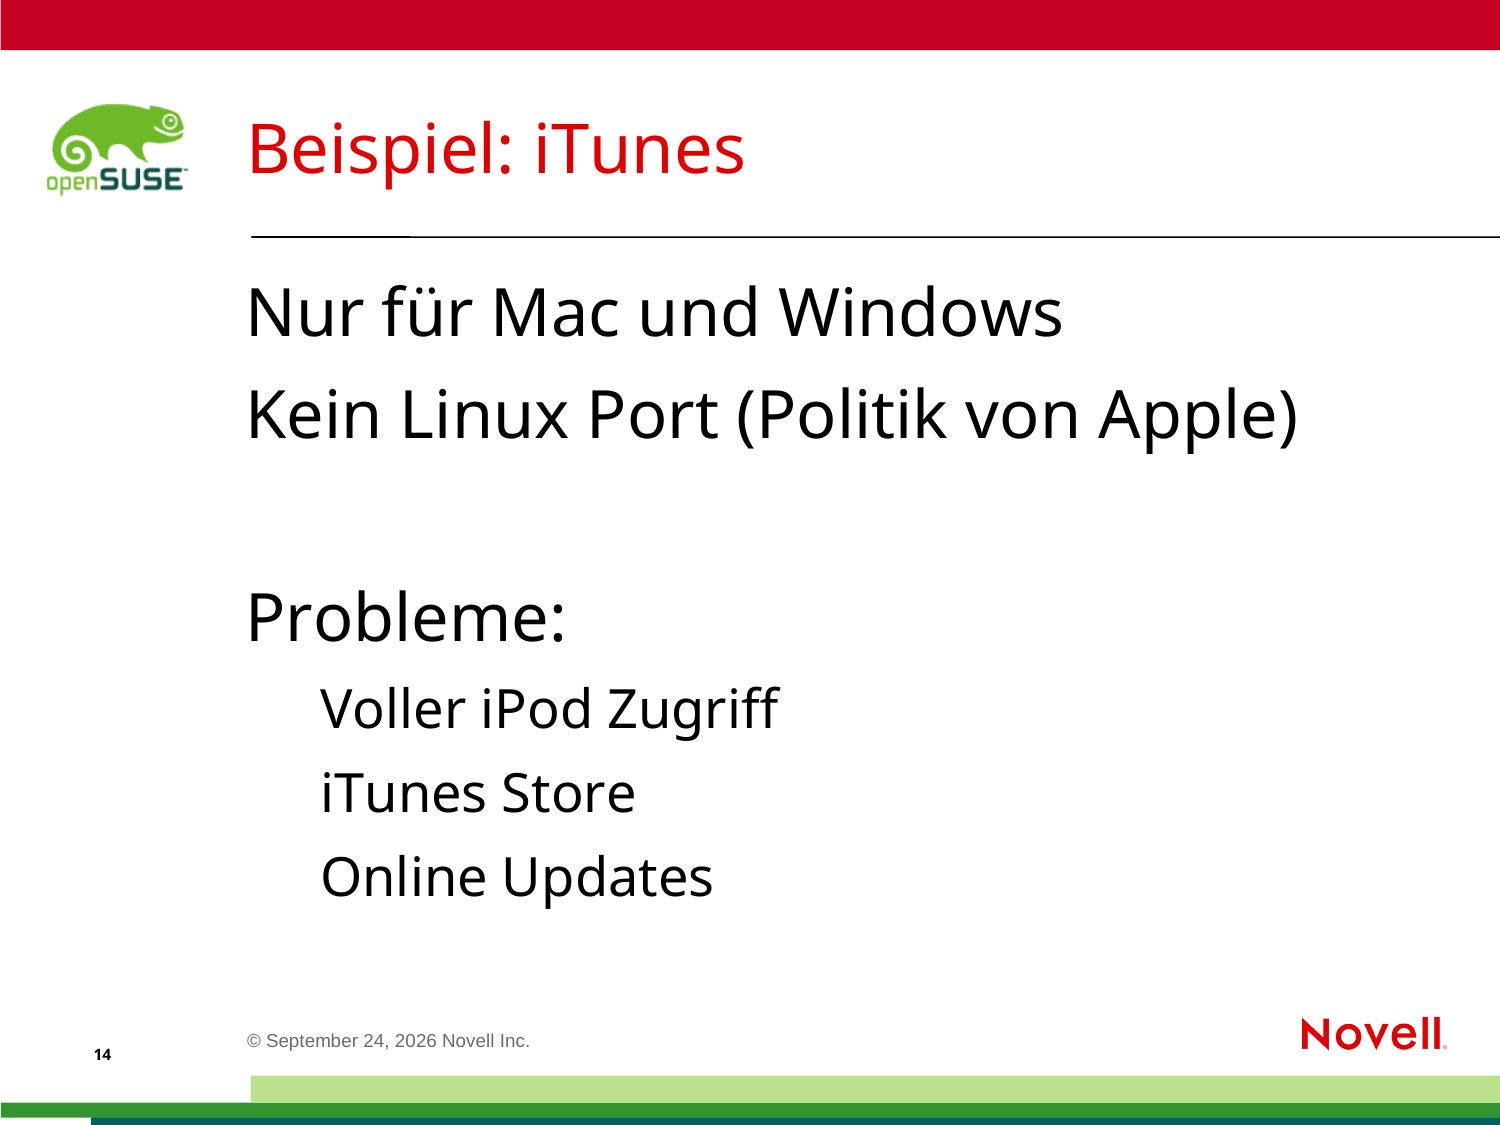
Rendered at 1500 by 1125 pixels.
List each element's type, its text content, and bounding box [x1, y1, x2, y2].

picture [1295, 1011, 1453, 1056]
list Nur für Mac und Windows Kein Linux Port (Politik von Apple) Probleme: Voller iPod Zugriff iTunes Store Online Updates [245, 267, 1458, 980]
picture [47, 104, 188, 197]
title Beispiel: iTunes [246, 68, 1409, 231]
